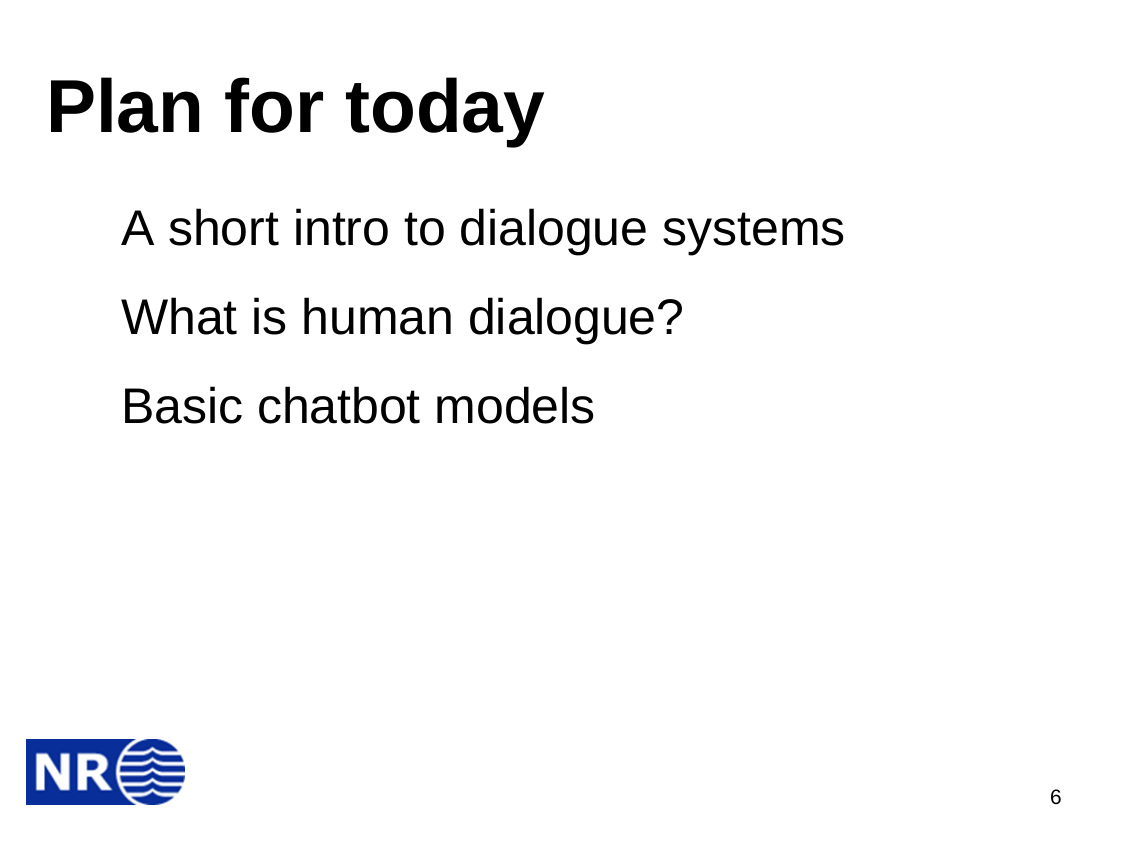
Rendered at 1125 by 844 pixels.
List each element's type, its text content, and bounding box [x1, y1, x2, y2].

text_box [1035, 776, 1095, 812]
list A short intro to dialogue systems What is human dialogue? Basic chatbot models [30, 187, 1095, 694]
title Plan for today [30, 32, 1095, 157]
